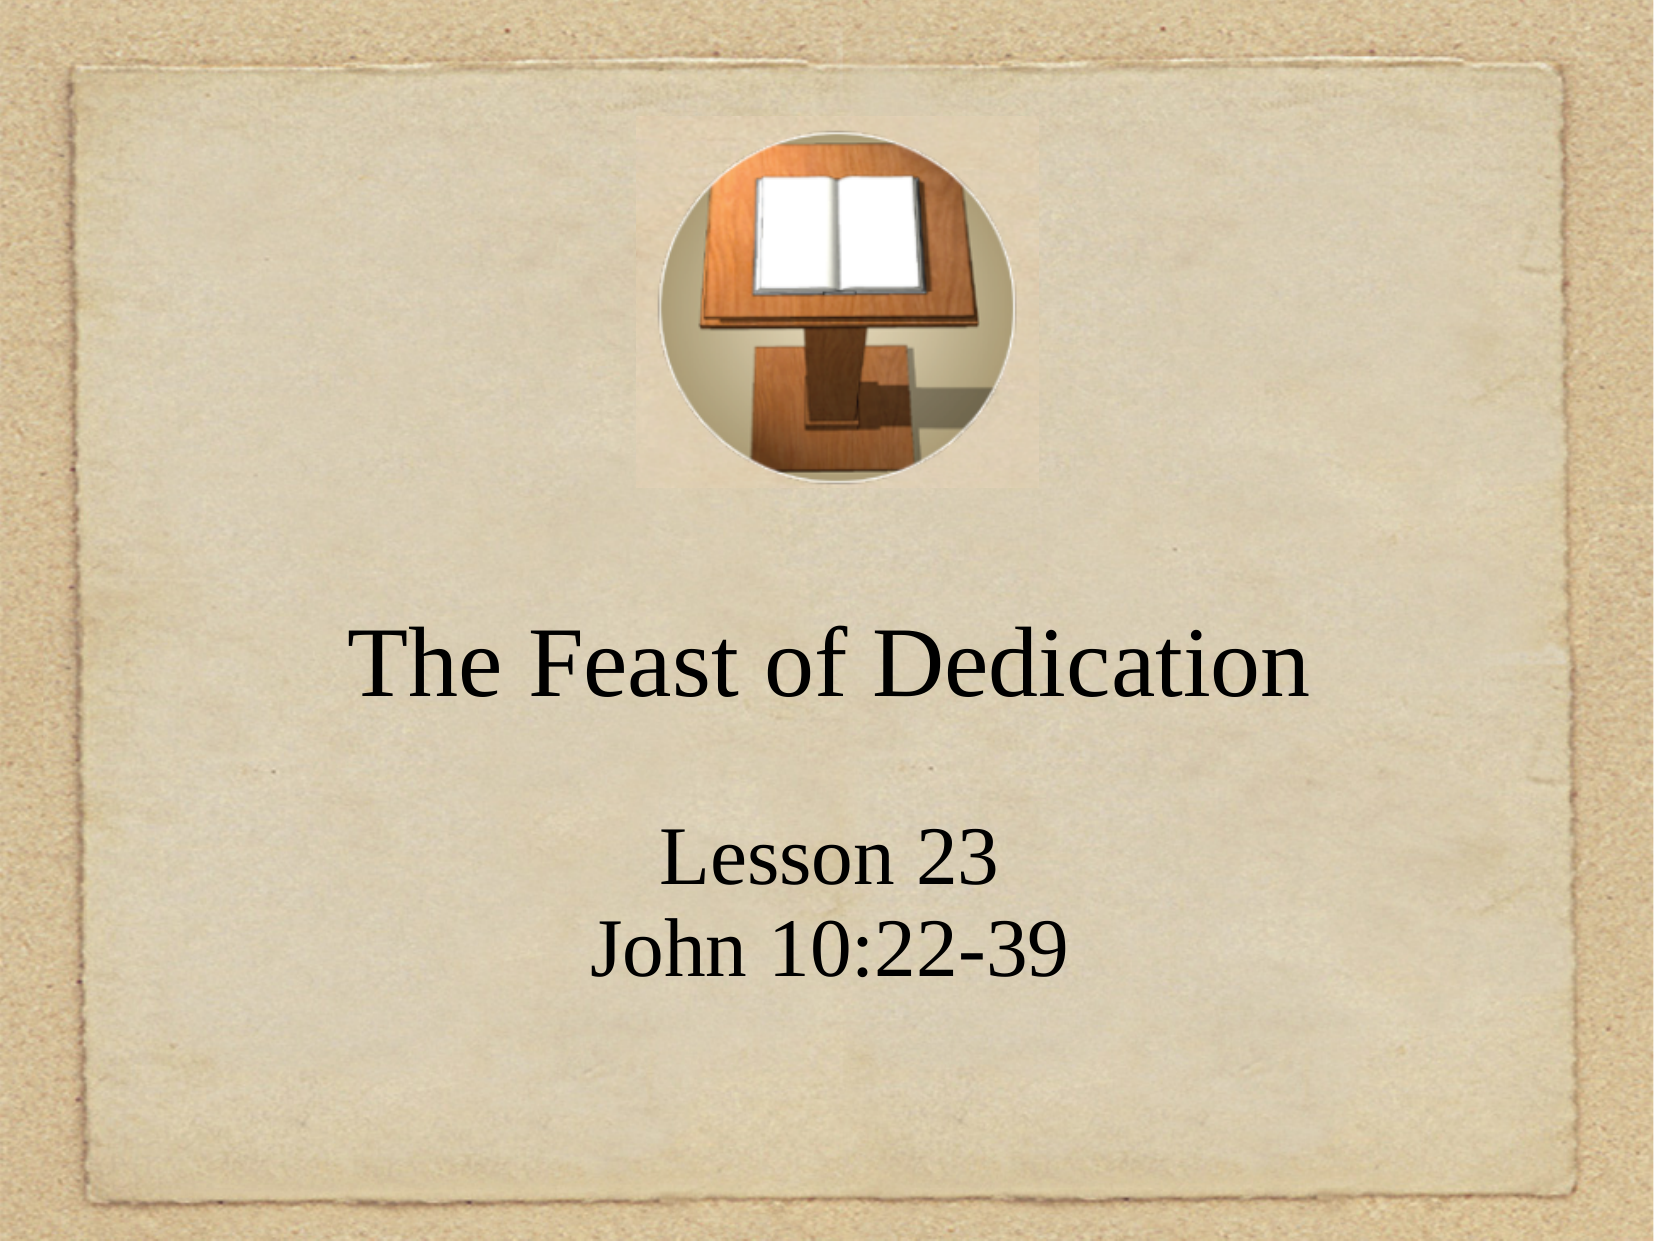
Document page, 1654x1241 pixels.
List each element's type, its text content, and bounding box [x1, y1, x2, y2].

text_box The Feast of Dedication Lesson 23 John 10:22-39 [173, 600, 1487, 1241]
picture [0, 0, 1654, 1241]
